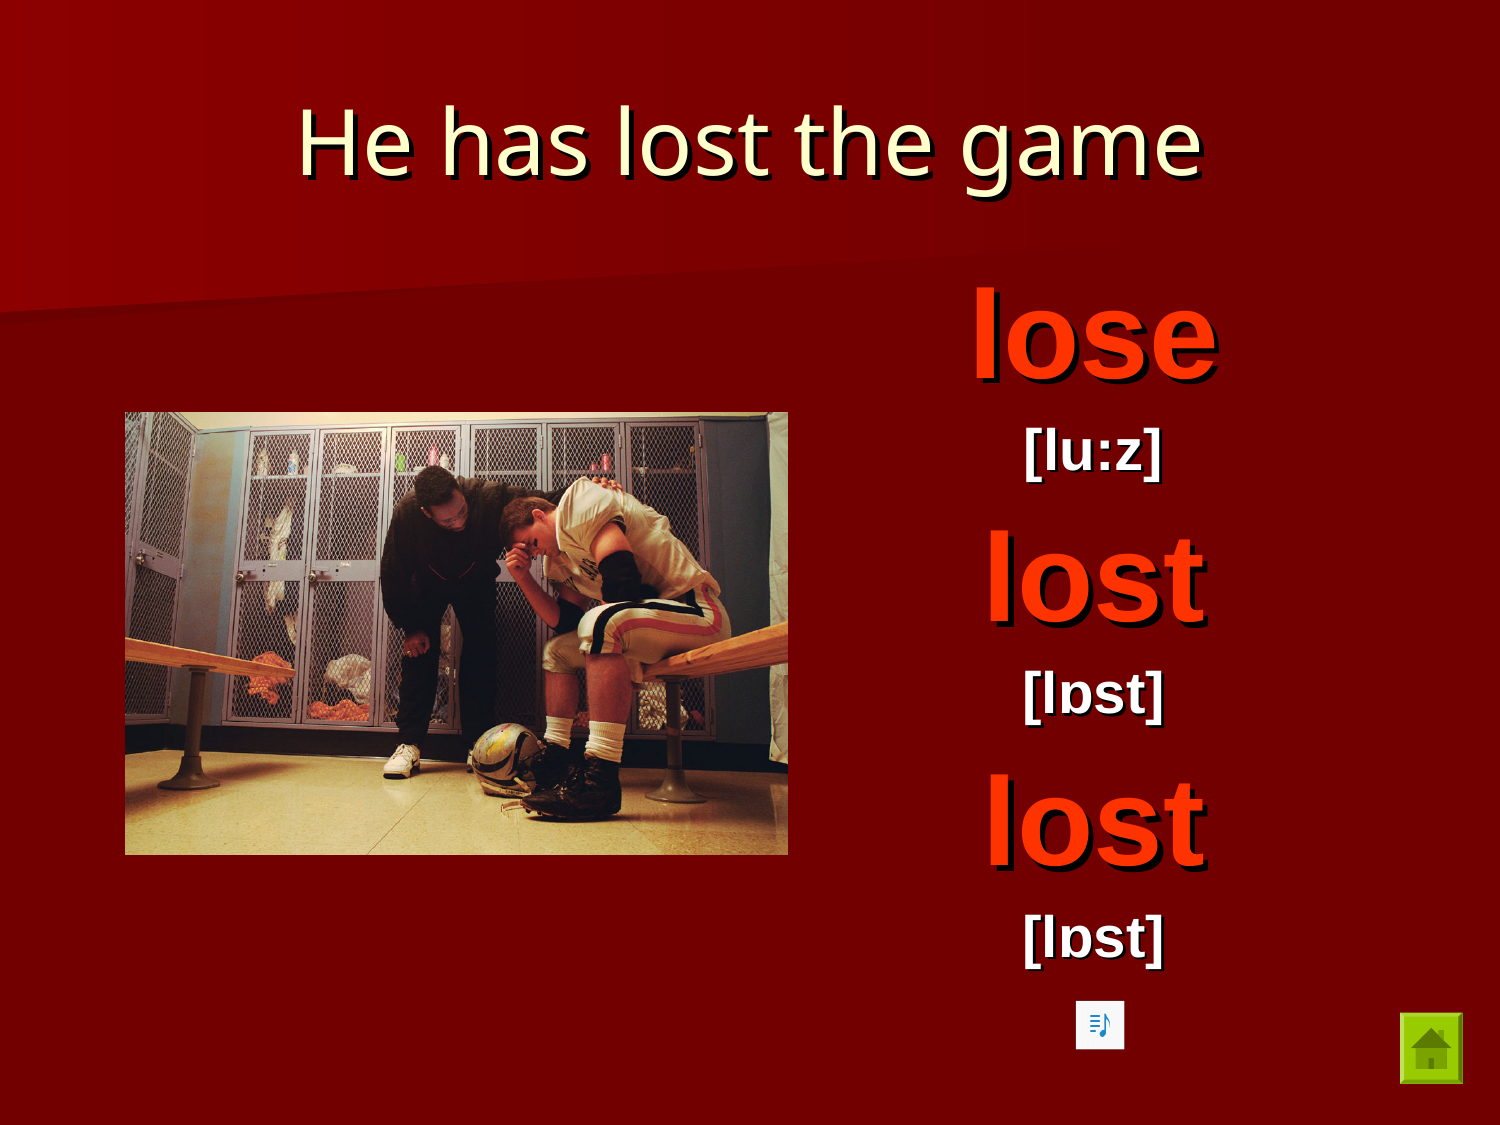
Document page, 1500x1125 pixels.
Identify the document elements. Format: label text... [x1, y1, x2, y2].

list lose [lu:z] lost [lɒst] lost [lɒst] [762, 262, 1426, 1000]
title He has lost the game [75, 45, 1426, 233]
picture [125, 412, 788, 855]
text_box [1074, 999, 1126, 1051]
text_box [1401, 1012, 1463, 1084]
